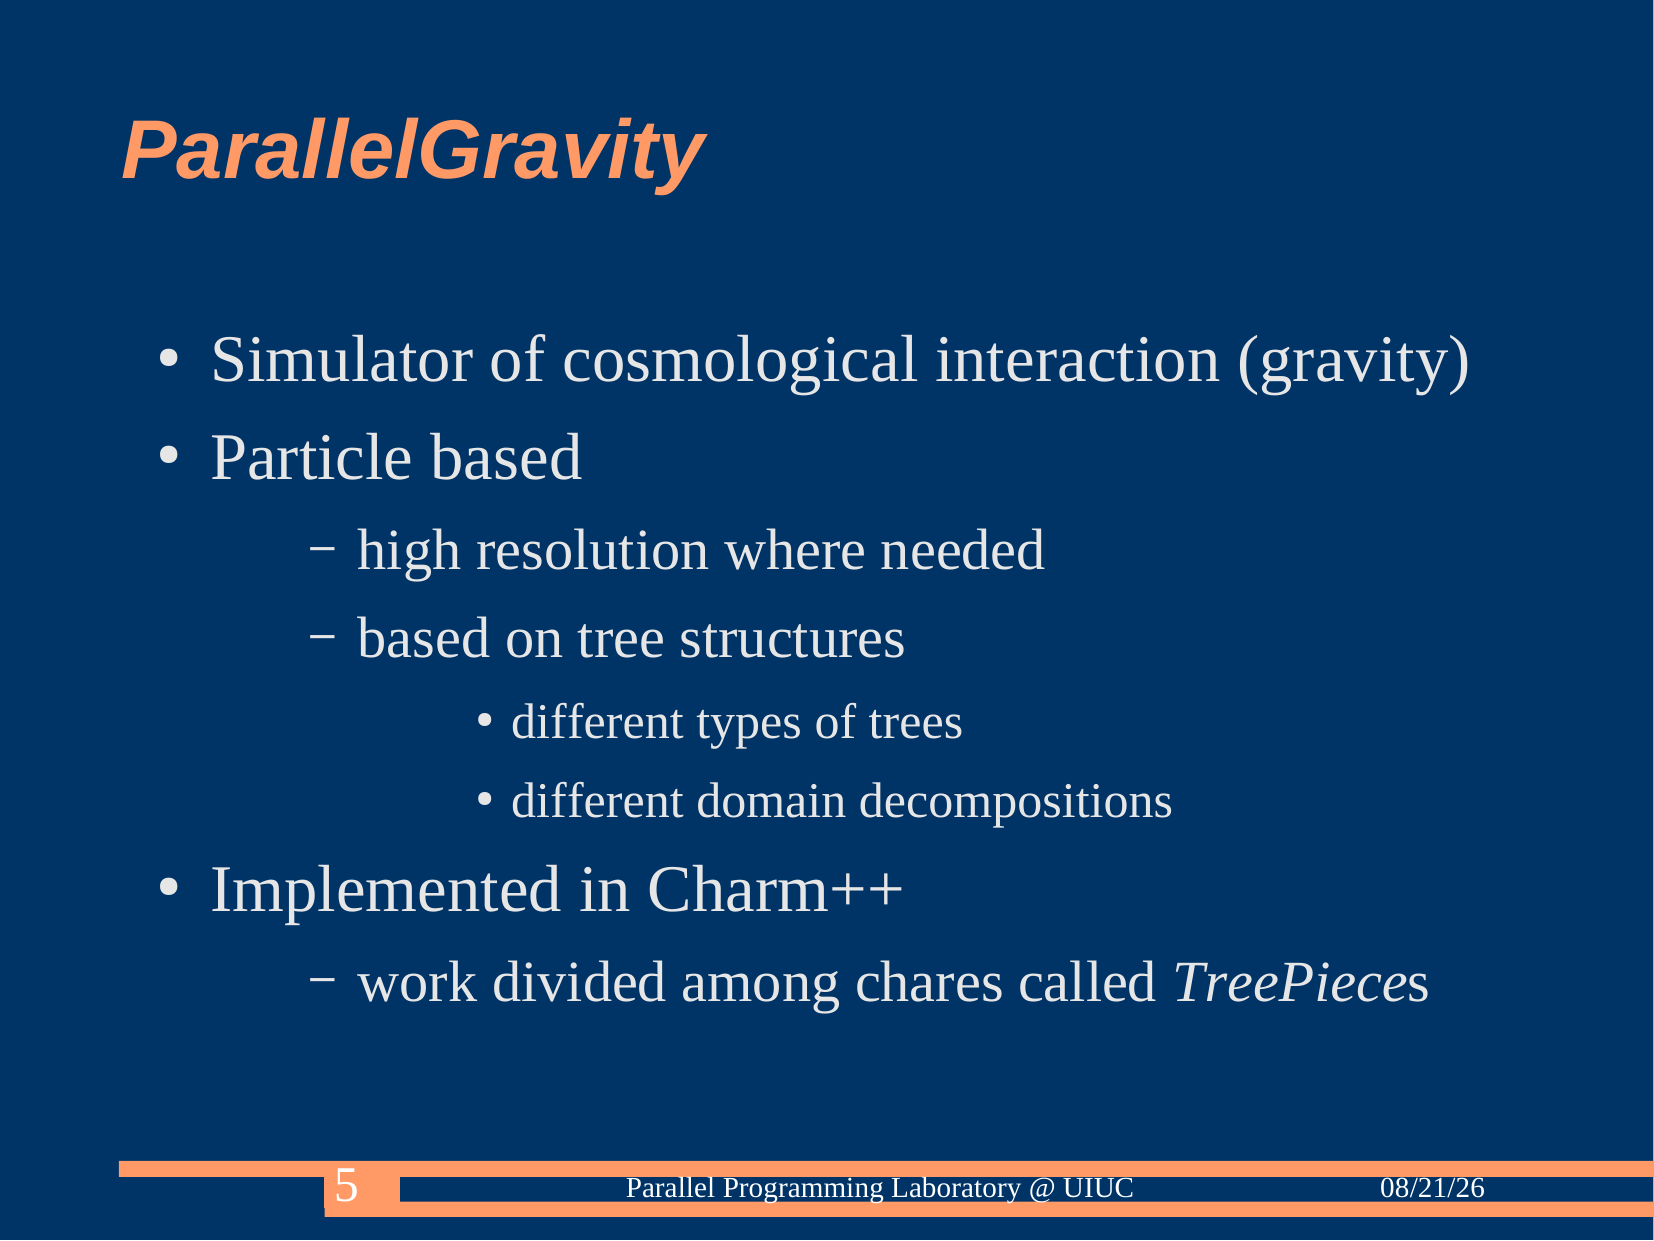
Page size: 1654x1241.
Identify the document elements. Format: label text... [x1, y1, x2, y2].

title ParallelGravity [121, 46, 1534, 254]
list Simulator of cosmological interaction (gravity) Particle based high resolution where needed based on tree structures different types of trees different domain decompositions Implemented in Charm++ work divided among chares called TreePieces [121, 322, 1561, 1133]
